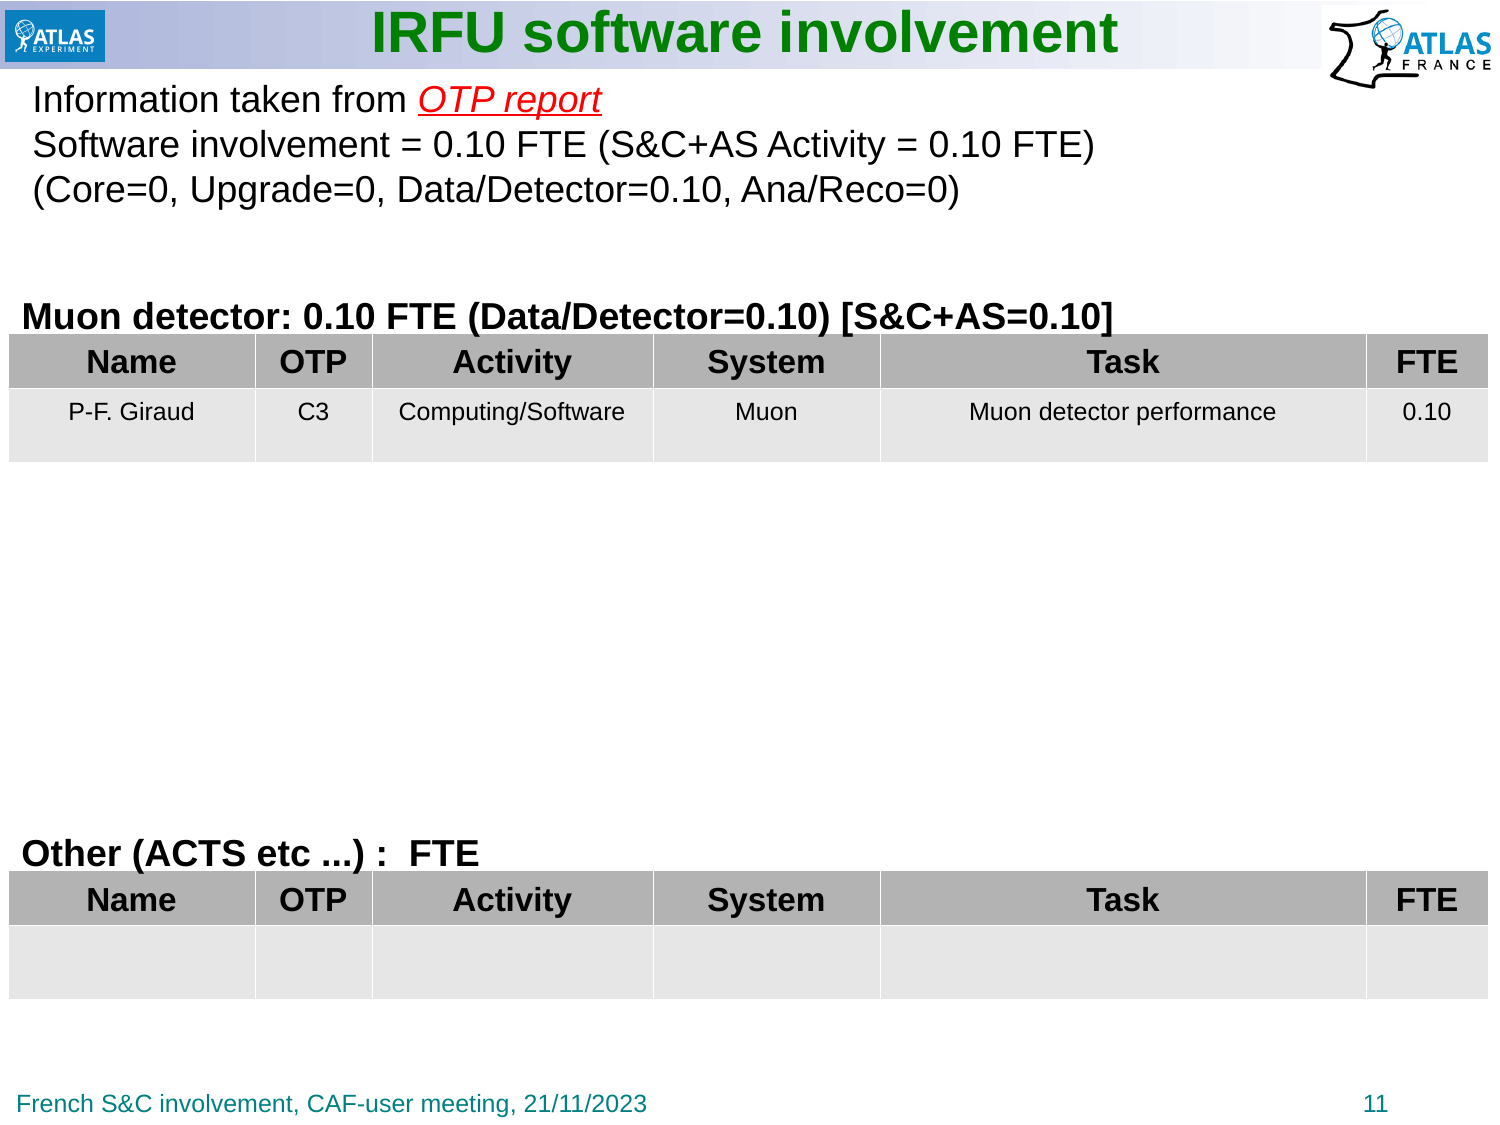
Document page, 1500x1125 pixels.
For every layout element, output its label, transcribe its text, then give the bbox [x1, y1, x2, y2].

table_header System [654, 918, 880, 925]
table_cell [9, 926, 255, 999]
text_box Other (ACTS etc ...) : FTE [6, 821, 1188, 918]
text_box Muon detector: 0.10 FTE (Data/Detector=0.10) [S&C+AS=0.10] [6, 284, 1477, 381]
table_cell Muon detector performance [881, 389, 1366, 462]
text_box Information taken from OTP report Software involvement = 0.10 FTE (S&C+AS Activity = 0.10 FTE) (Core=0, Upgrade=0, Data/Detector=0.10, Ana/Reco=0) [17, 67, 1500, 247]
table_cell 0.10 [1367, 389, 1488, 462]
table_header FTE [1367, 334, 1488, 388]
table_header Task [881, 381, 1366, 388]
table_header OTP [256, 918, 372, 925]
table_header Activity [373, 381, 653, 388]
table_header FTE [1367, 871, 1488, 925]
table_header Activity [373, 918, 653, 925]
table_cell Muon [654, 389, 880, 462]
table_header System [654, 381, 880, 388]
table_cell C3 [256, 389, 372, 462]
table_header Task [881, 871, 1366, 925]
table_cell [654, 926, 880, 999]
text_box IRFU software involvement [5, 0, 1500, 118]
table_header Name [9, 918, 255, 925]
table_header Name [9, 381, 255, 388]
table_cell [373, 926, 653, 999]
table_cell [256, 926, 372, 999]
table_cell Computing/Software [373, 389, 653, 462]
table_header OTP [256, 381, 372, 388]
table_cell P-F. Giraud [9, 389, 255, 462]
table_cell [1367, 926, 1488, 999]
table_cell [881, 926, 1366, 999]
